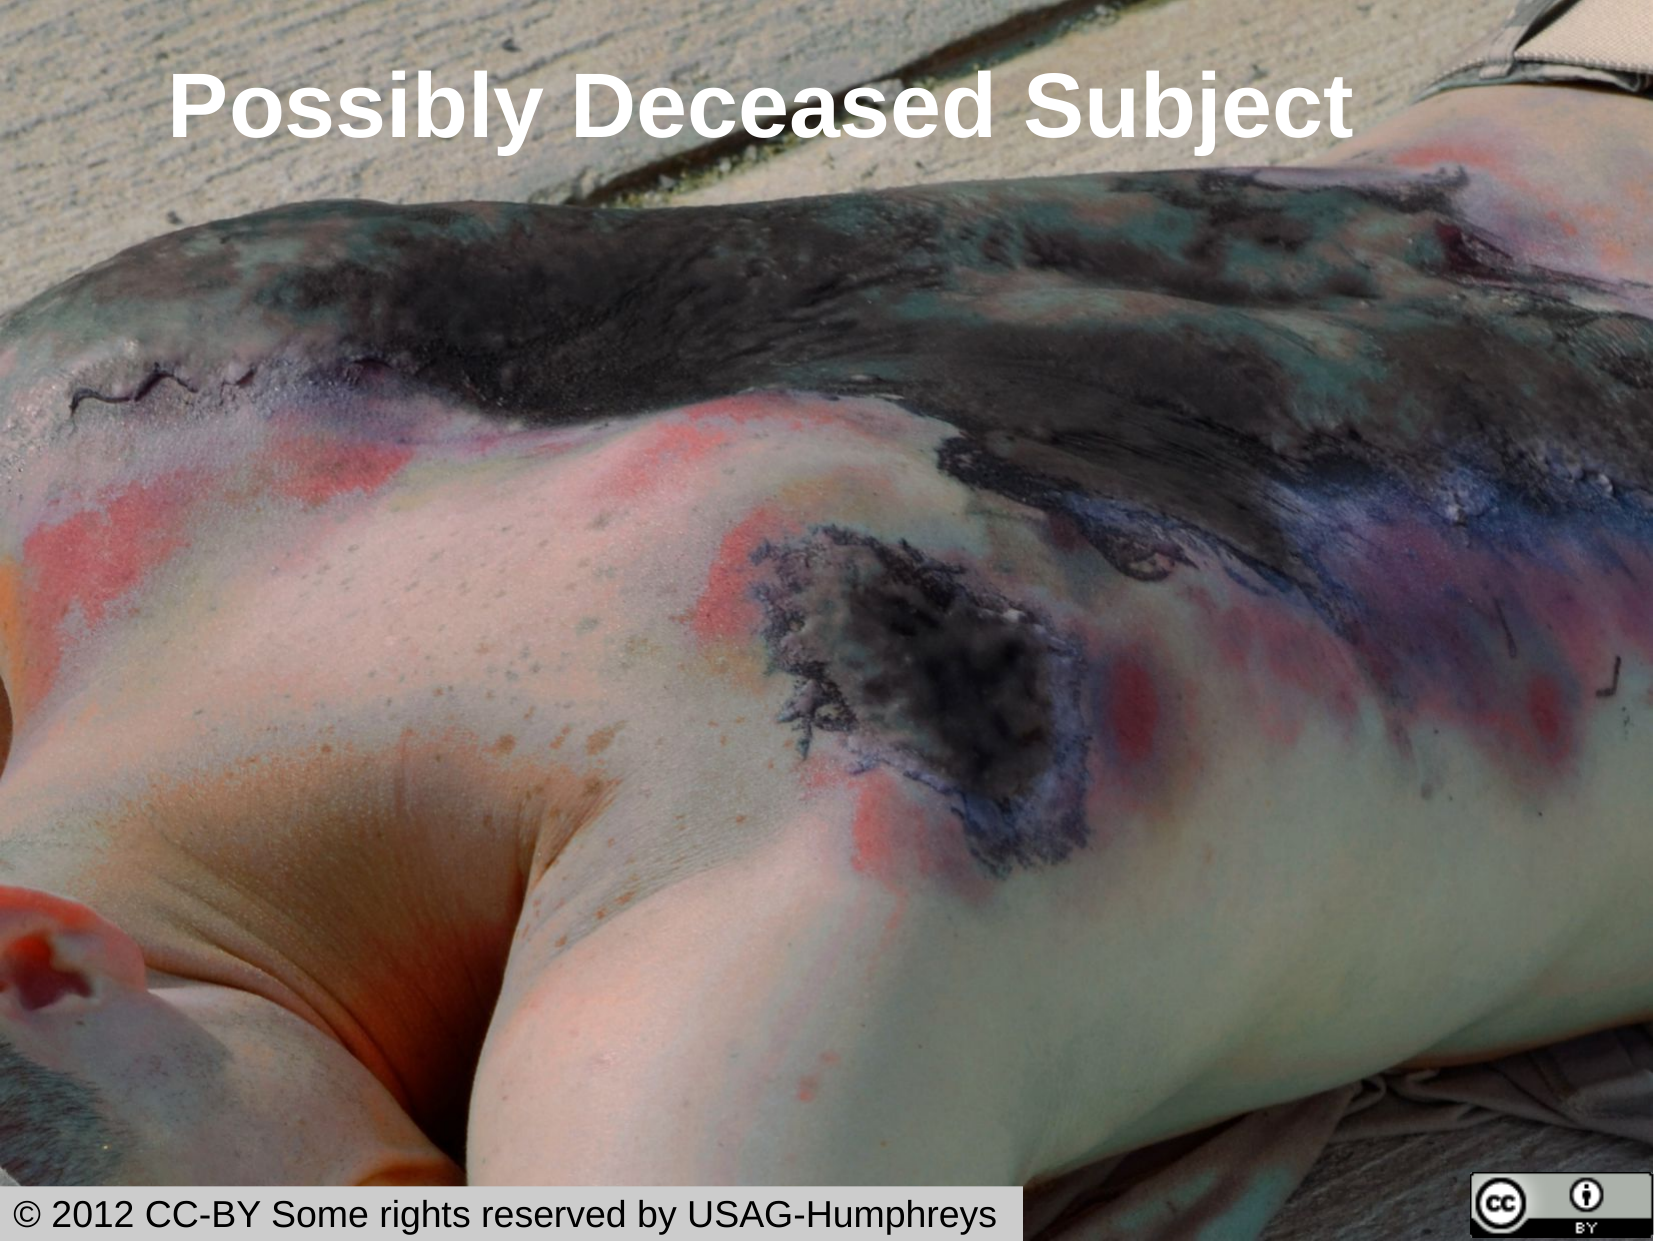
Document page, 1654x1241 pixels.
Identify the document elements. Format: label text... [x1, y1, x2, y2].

text_box © 2012 CC-BY Some rights reserved by USAG-Humphreys [0, 1186, 1023, 1241]
picture [0, 0, 1654, 1241]
title Possibly Deceased Subject [17, 2, 1506, 210]
